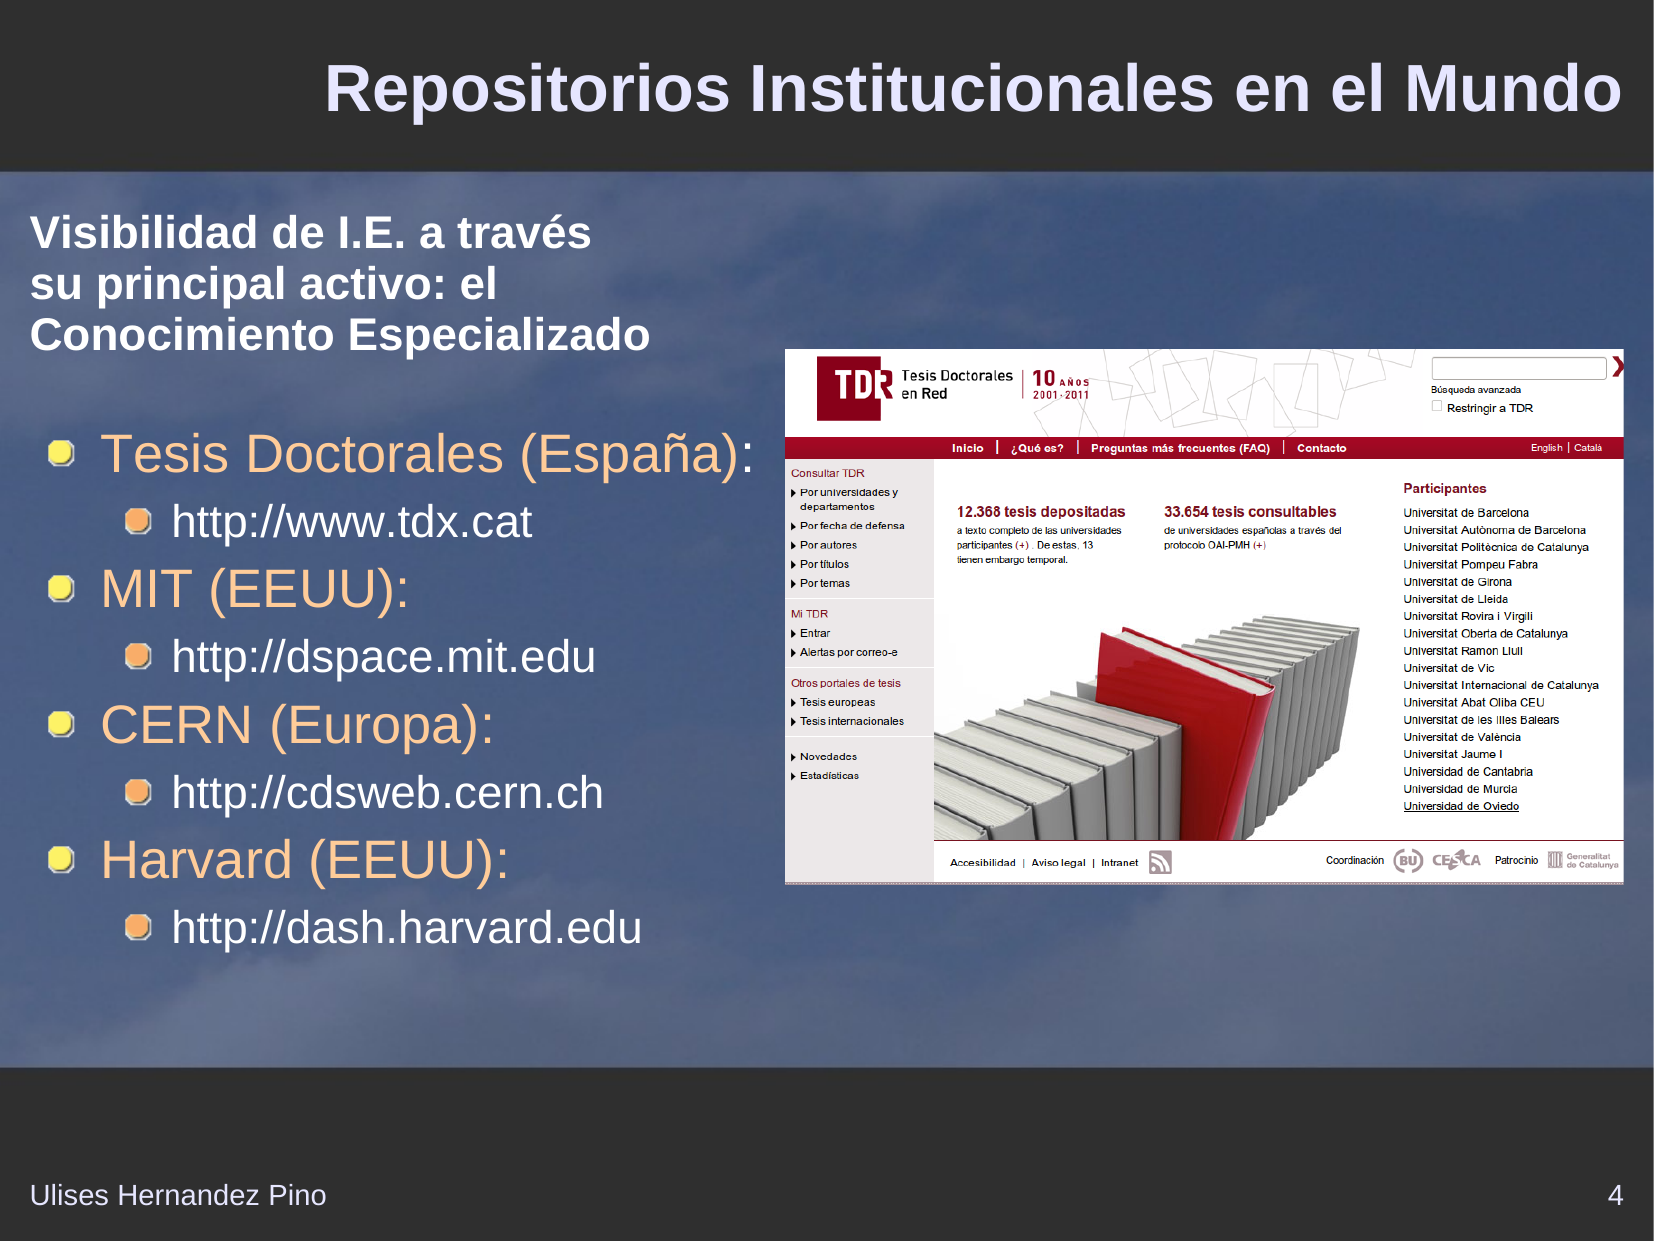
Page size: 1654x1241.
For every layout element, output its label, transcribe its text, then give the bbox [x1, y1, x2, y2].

list Visibilidad de I.E. a través su principal activo: el Conocimiento Especializado Tesis Doctorales (España): http://www.tdx.cat MIT (EEUU): http://dspace.mit.edu CERN (Europa): http://cdsweb.cern.ch Harvard (EEUU): http://dash.harvard.edu [29, 206, 808, 1034]
title Repositorios Institucionales en el Mundo [29, 29, 1625, 148]
picture [0, 0, 1654, 1241]
